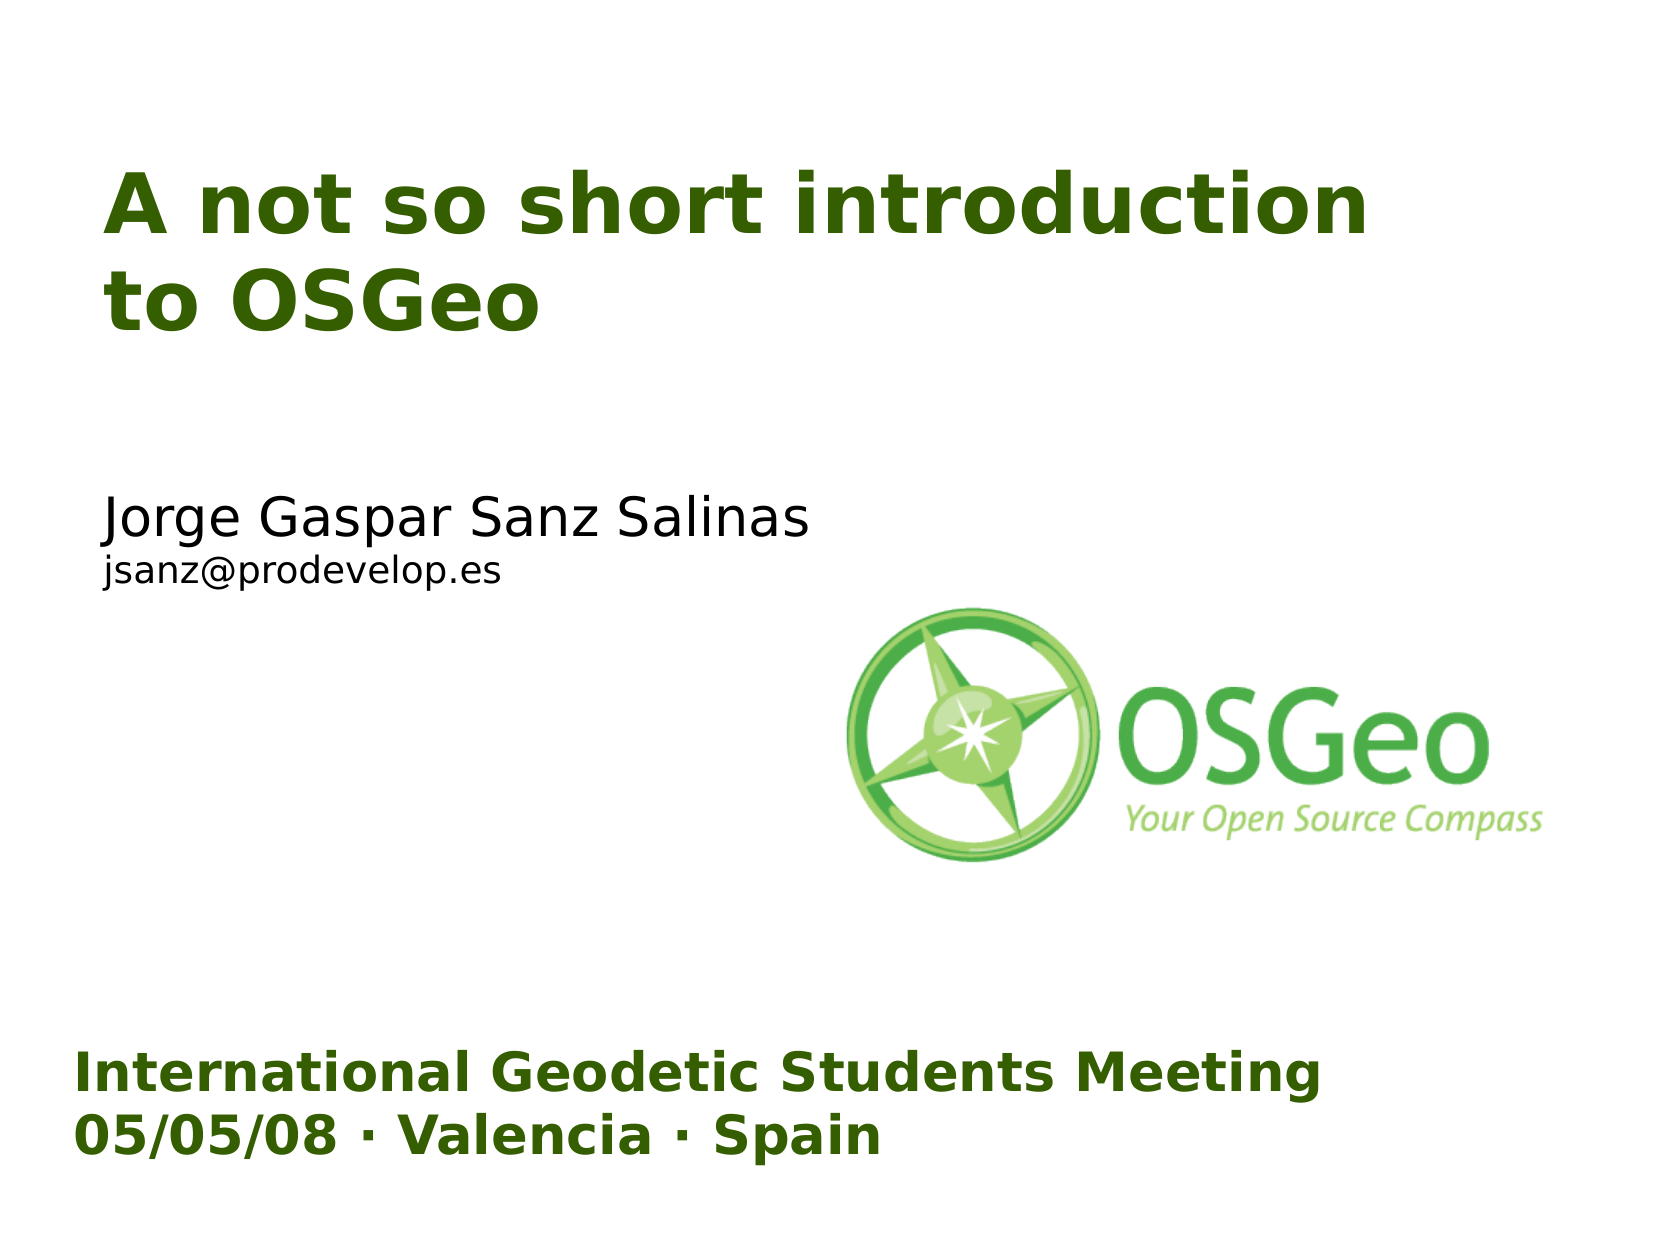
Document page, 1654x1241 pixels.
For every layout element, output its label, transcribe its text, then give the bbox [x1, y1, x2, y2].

text_box Jorge Gaspar Sanz Salinas jsanz@prodevelop.es [88, 478, 916, 600]
text_box International Geodetic Students Meeting 05/05/08 · Valencia · Spain [59, 1033, 1536, 1175]
picture [767, 560, 1588, 927]
title A not so short introduction to OSGeo [88, 149, 1447, 359]
